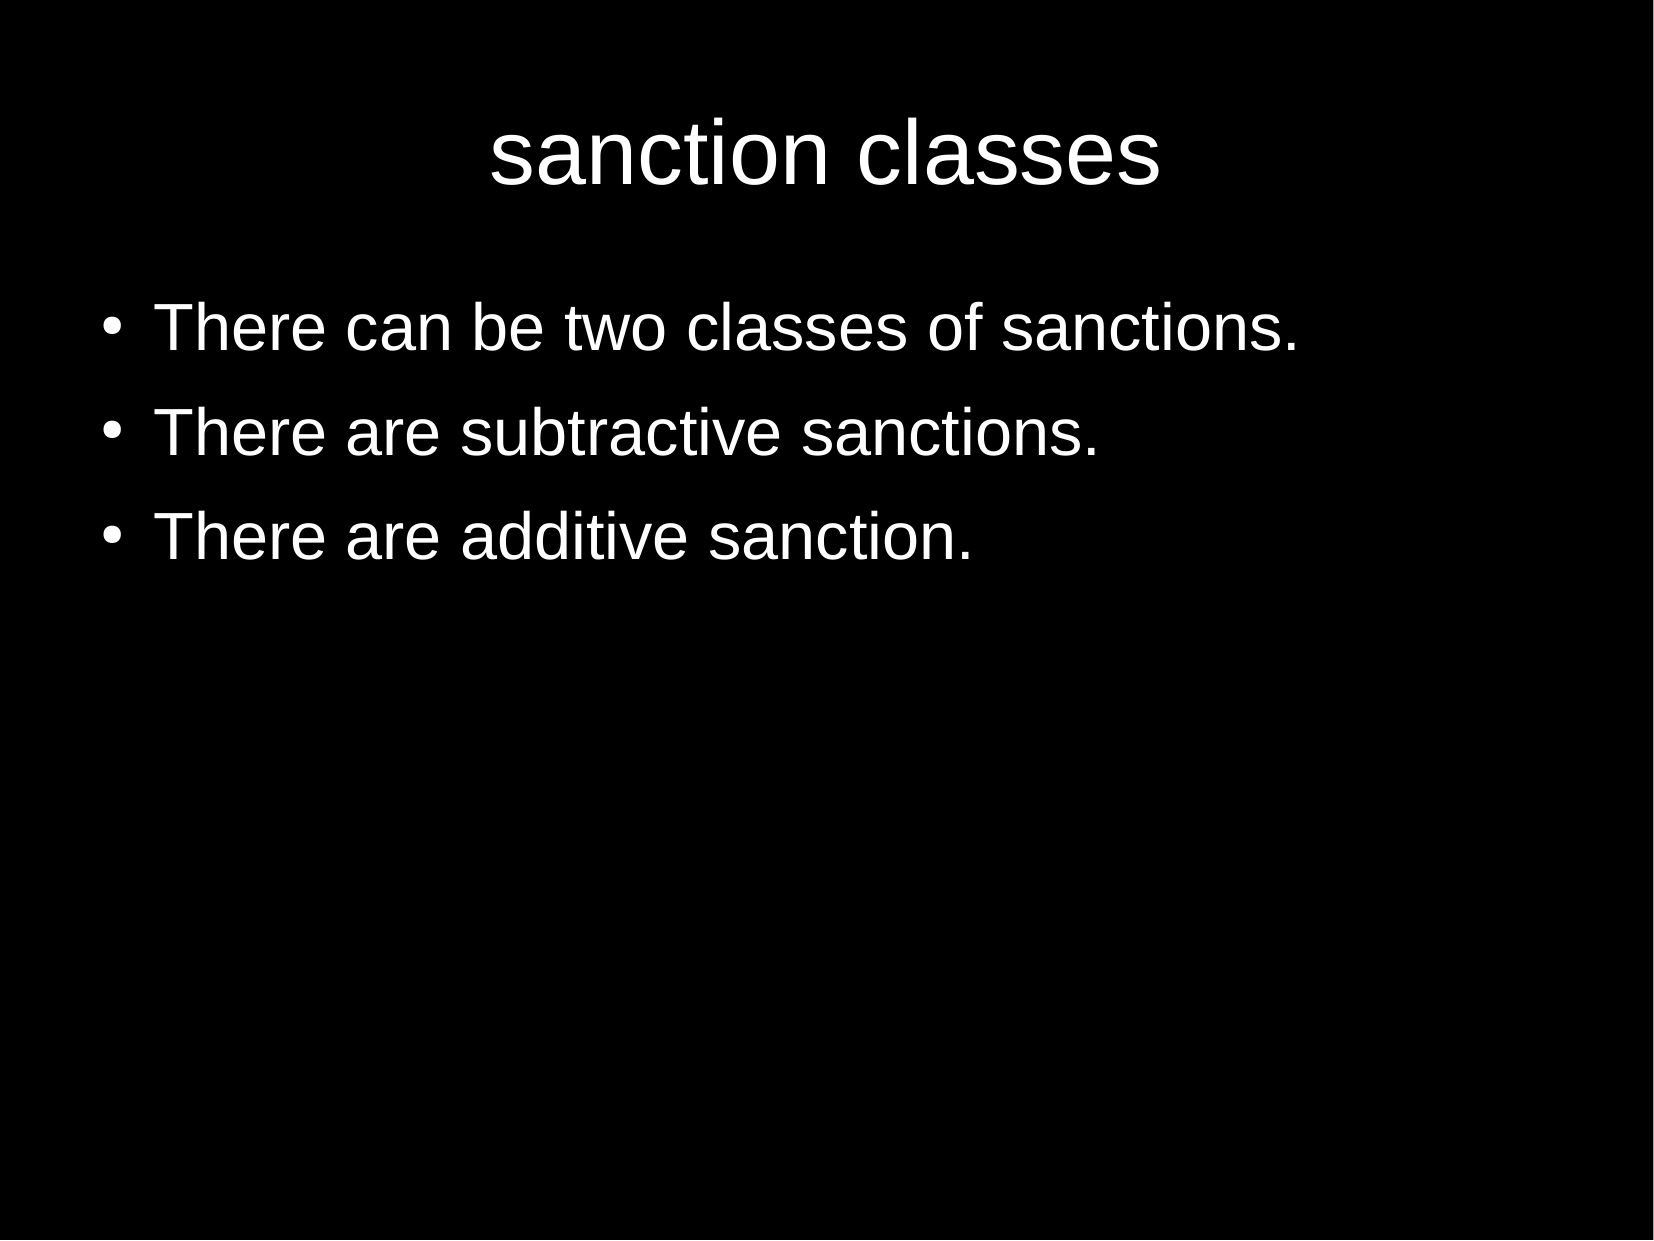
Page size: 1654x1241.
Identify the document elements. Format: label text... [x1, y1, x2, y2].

title sanction classes [82, 49, 1571, 257]
list There can be two classes of sanctions. There are subtractive sanctions. There are additive sanction. [82, 290, 1571, 1010]
